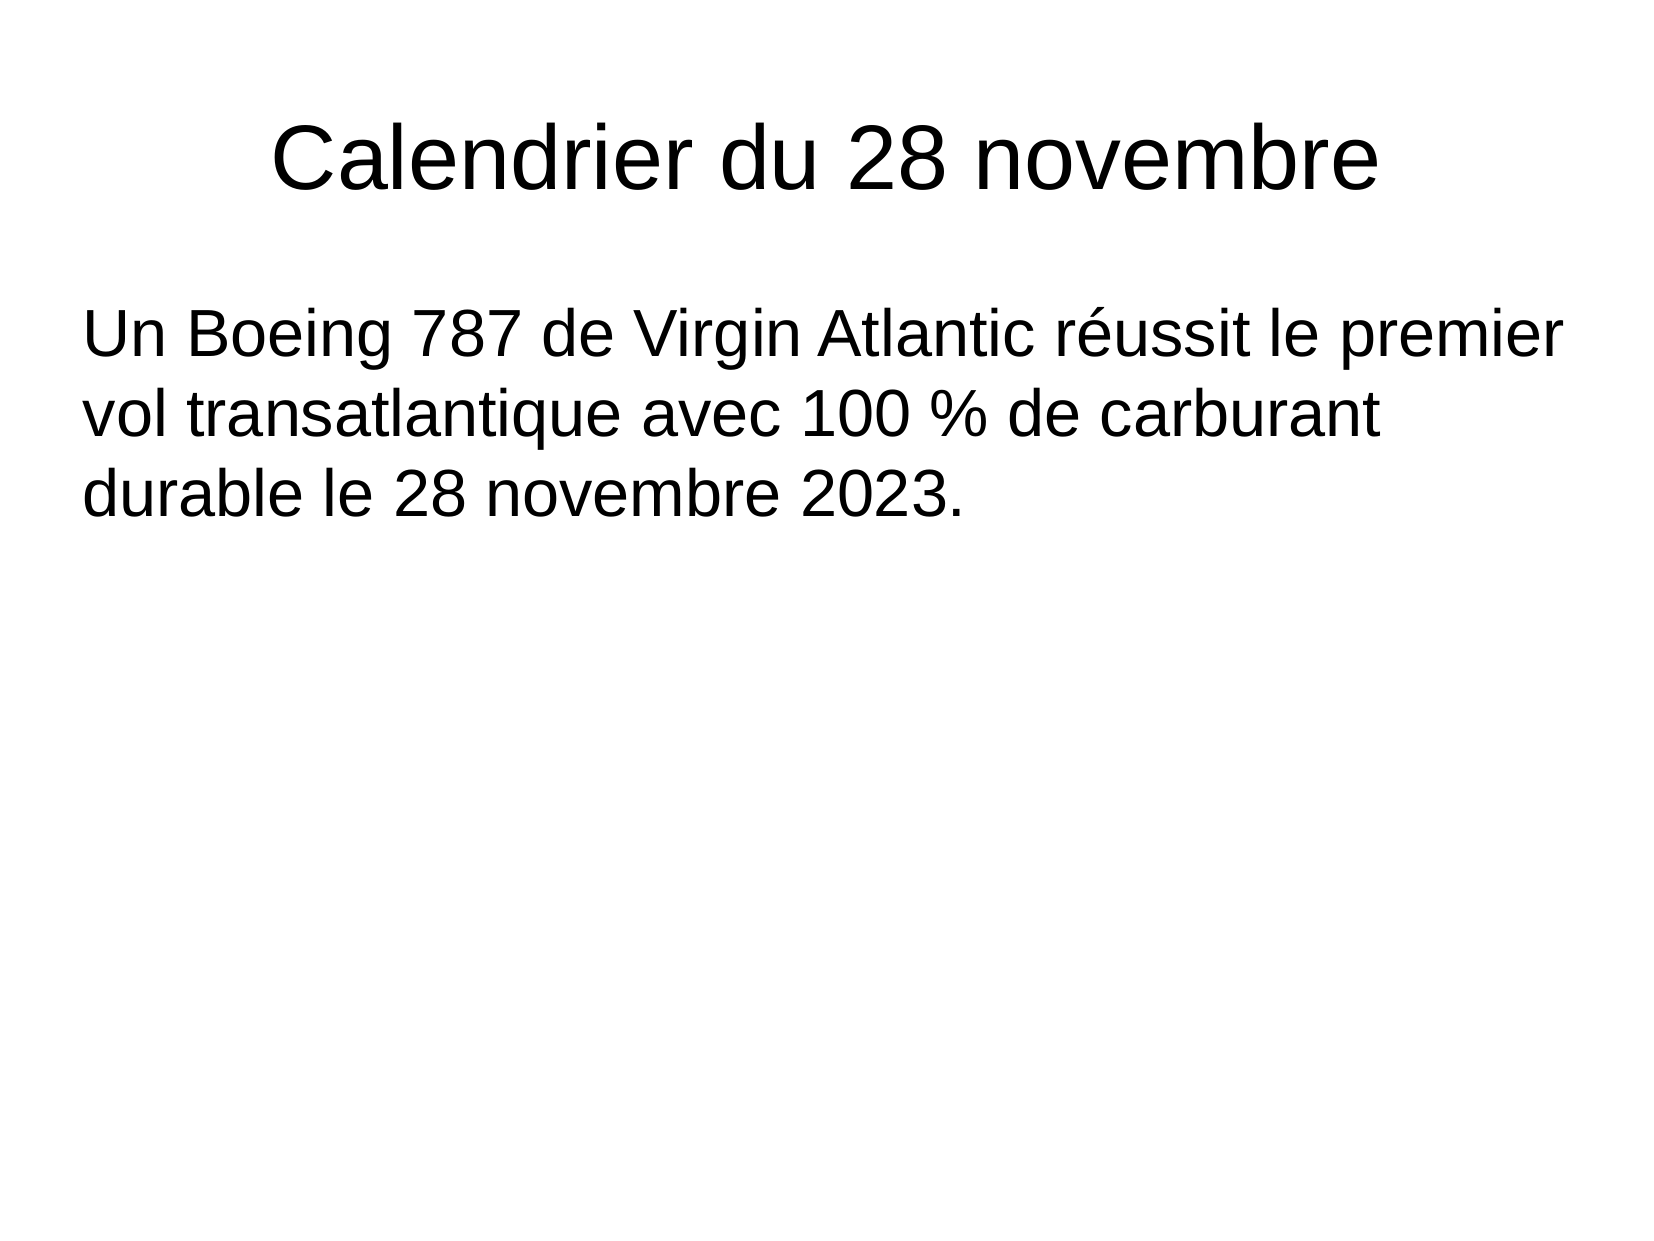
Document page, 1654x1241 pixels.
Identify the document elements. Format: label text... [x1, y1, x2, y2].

title Calendrier du 28 novembre [82, 49, 1571, 257]
list Un Boeing 787 de Virgin Atlantic réussit le premier vol transatlantique avec 100 % de carburant durable le 28 novembre 2023. [82, 290, 1571, 1109]
